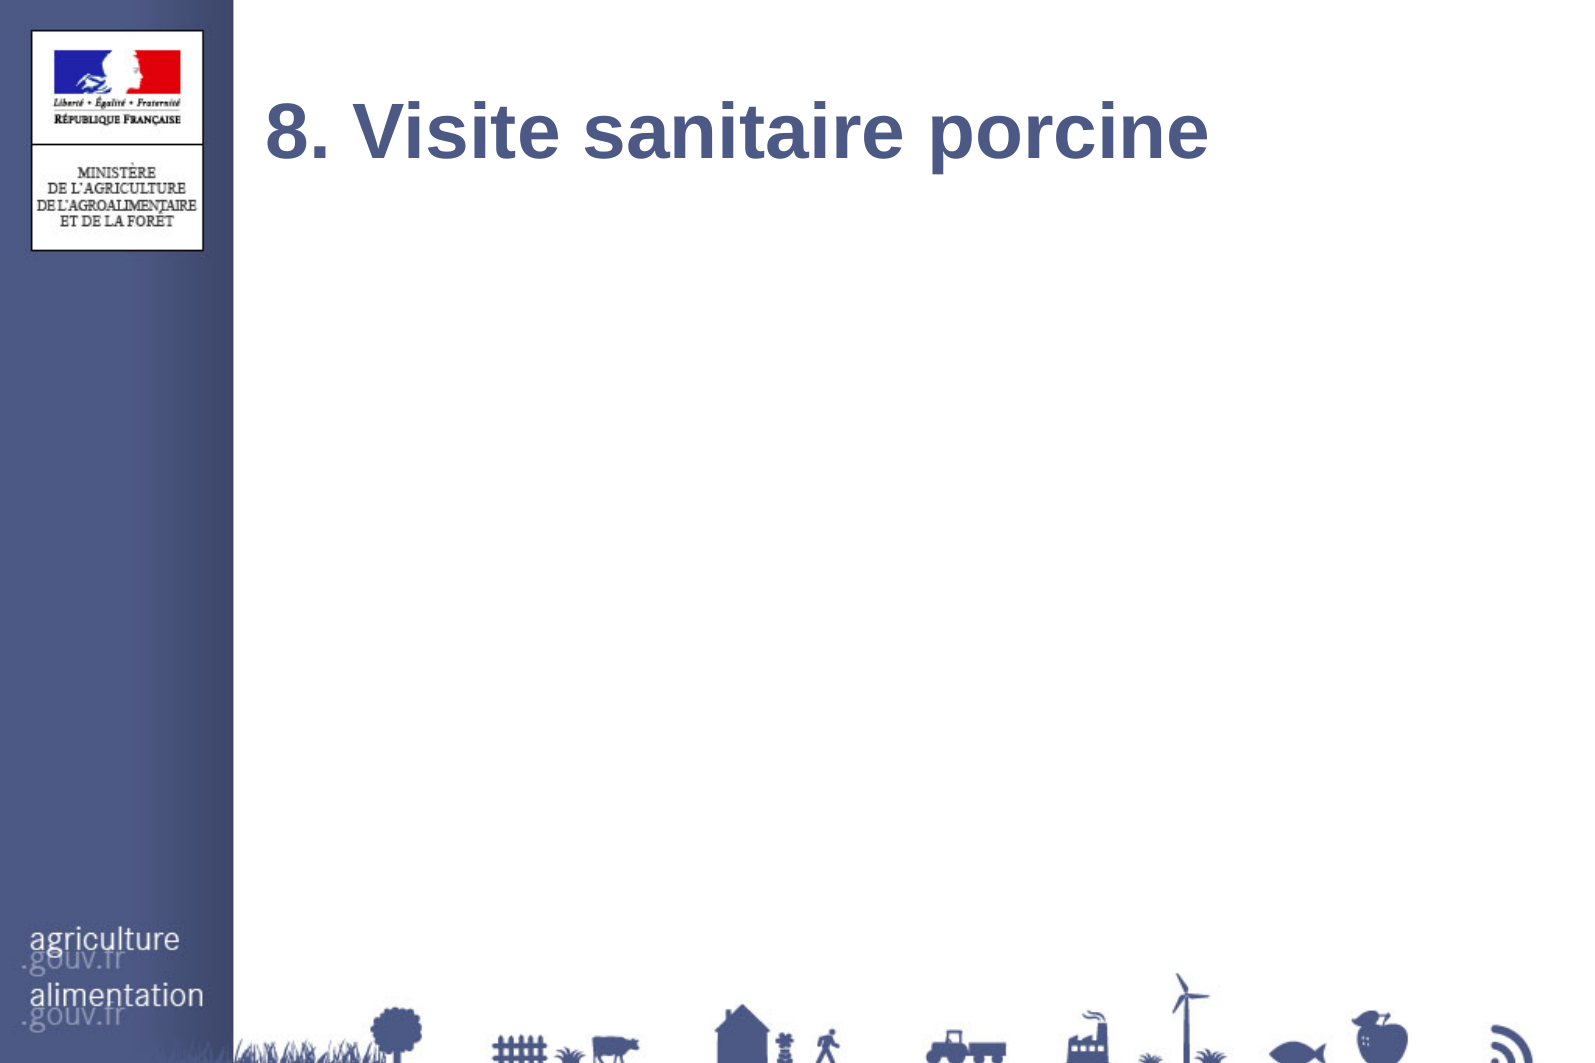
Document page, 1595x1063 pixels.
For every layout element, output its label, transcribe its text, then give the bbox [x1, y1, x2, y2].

picture [0, 0, 1595, 1063]
title 8. Visite sanitaire porcine [265, 49, 1536, 213]
